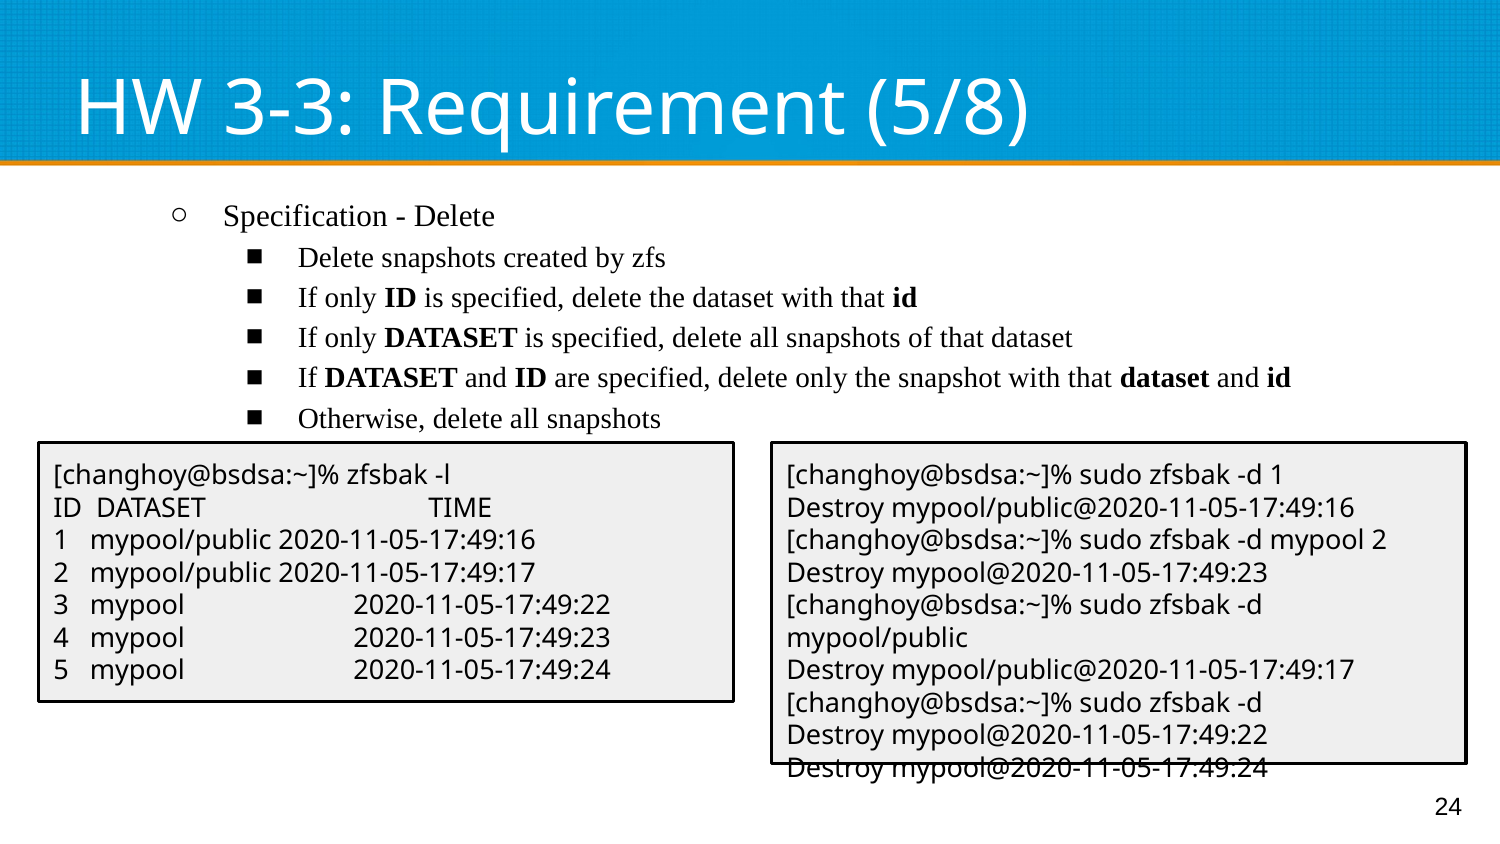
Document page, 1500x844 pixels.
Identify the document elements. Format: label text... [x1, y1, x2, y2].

text_box [changhoy@bsdsa:~]% zfsbak -l ID DATASET TIME 1 mypool/public 2020-11-05-17:49:16 2 mypool/public 2020-11-05-17:49:17 3 mypool 2020-11-05-17:49:22 4 mypool 2020-11-05-17:49:23 5 mypool 2020-11-05-17:49:24 [38, 442, 734, 702]
title HW 3-3: Requirement (5/8) [74, 33, 1425, 175]
picture [0, 160, 1500, 844]
text_box [changhoy@bsdsa:~]% sudo zfsbak -d 1 Destroy mypool/public@2020-11-05-17:49:16 [changhoy@bsdsa:~]% sudo zfsbak -d mypool 2 Destroy mypool@2020-11-05-17:49:23 [changhoy@bsdsa:~]% sudo zfsbak -d mypool/public Destroy mypool/public@2020-11-05-17:49:17 [changhoy@bsdsa:~]% sudo zfsbak -d Destroy mypool@2020-11-05-17:49:22 Destroy mypool@2020-11-05-17:49:24 [771, 442, 1467, 764]
list Specification - Delete Delete snapshots created by zfs If only ID is specified, delete the dataset with that id If only DATASET is specified, delete all snapshots of that dataset If DATASET and ID are specified, delete only the snapshot with that dataset and id Otherwise, delete all snapshots [72, 190, 1427, 747]
slide_number <number> [1403, 779, 1494, 844]
